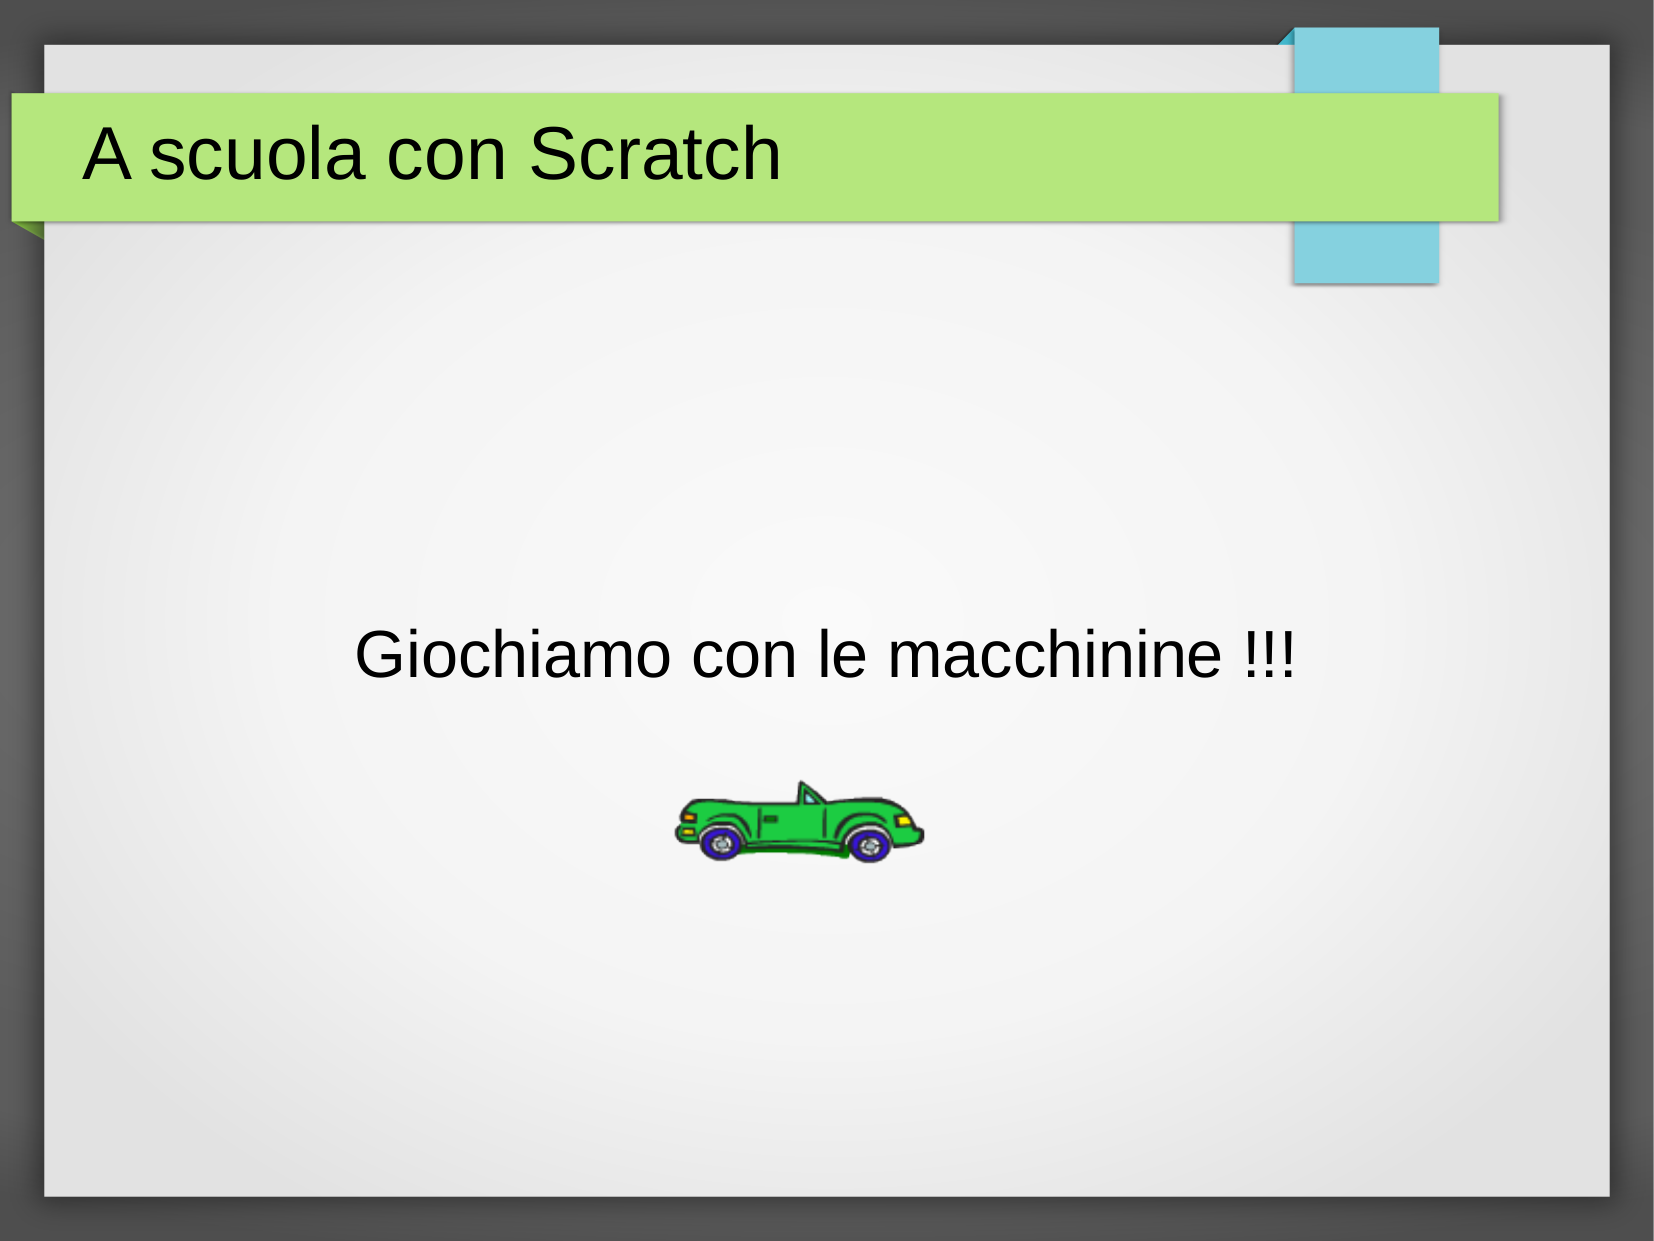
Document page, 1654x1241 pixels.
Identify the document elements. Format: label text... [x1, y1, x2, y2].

picture [0, 0, 1654, 1241]
subtitle Giochiamo con le macchinine !!! [82, 295, 1571, 1015]
title A scuola con Scratch [82, 94, 1264, 213]
